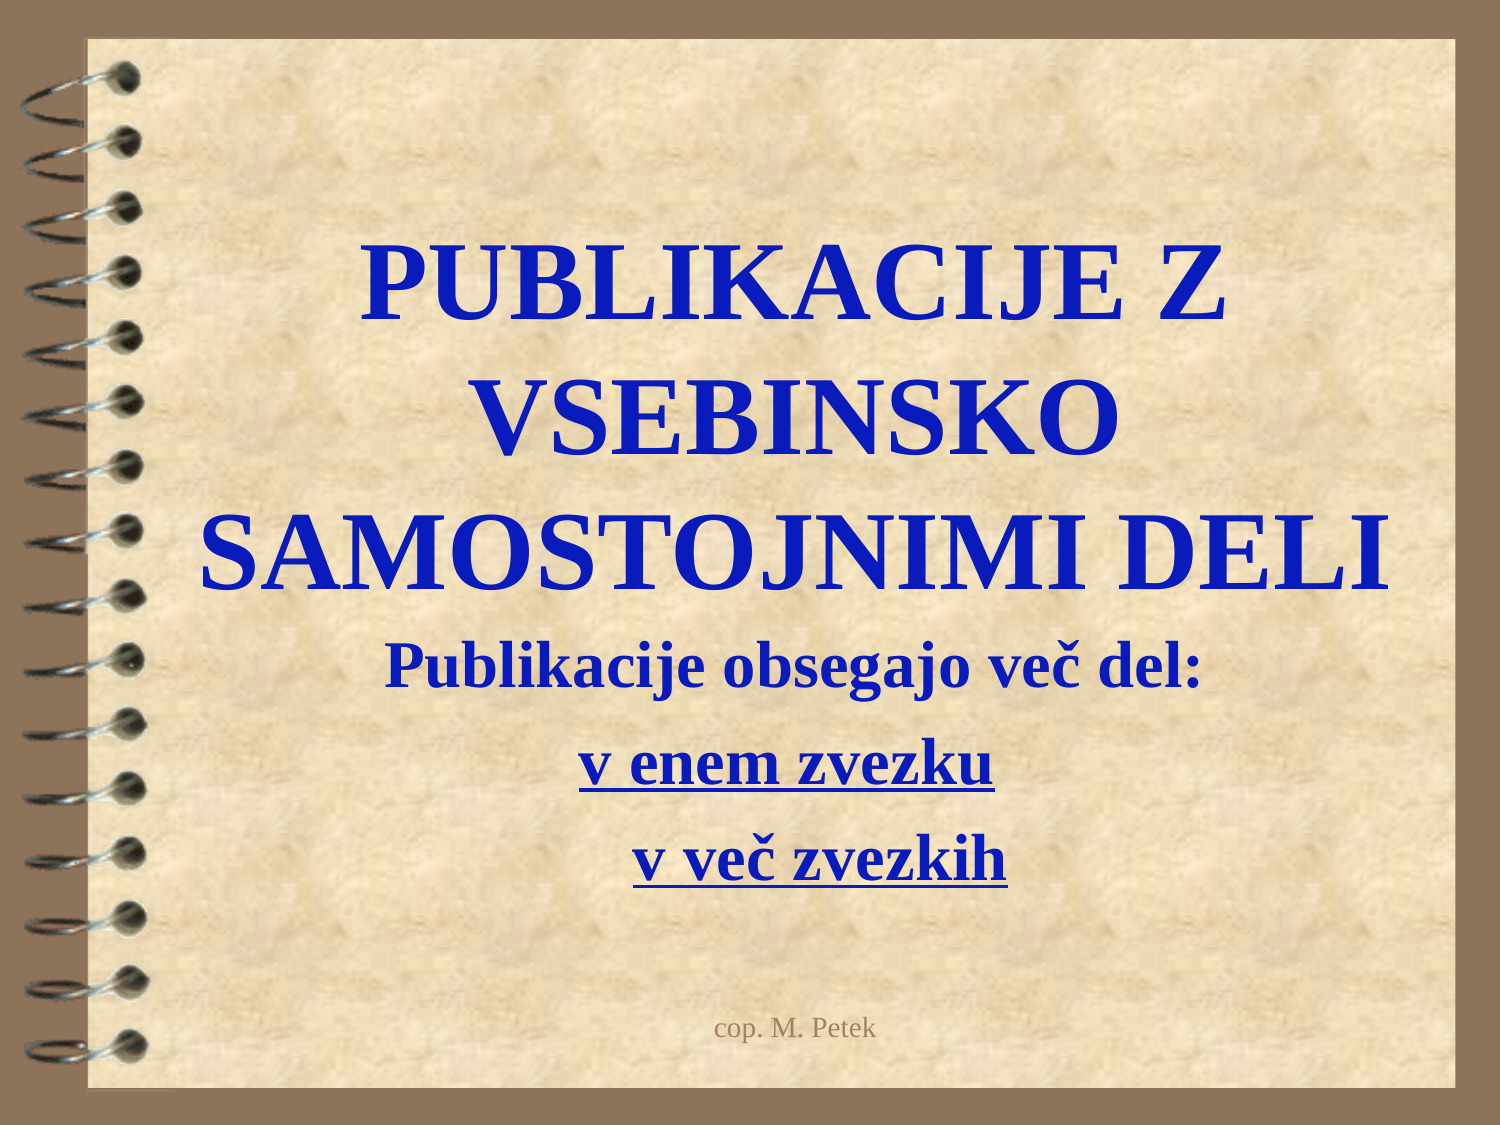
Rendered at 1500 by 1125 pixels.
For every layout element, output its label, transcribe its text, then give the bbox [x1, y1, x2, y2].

picture [0, 0, 1456, 1125]
subtitle Publikacije obsegajo več del: v enem zvezku v več zvezkih [270, 613, 1321, 902]
title PUBLIKACIJE Z VSEBINSKO SAMOSTOJNIMI DELI [157, 199, 1433, 620]
